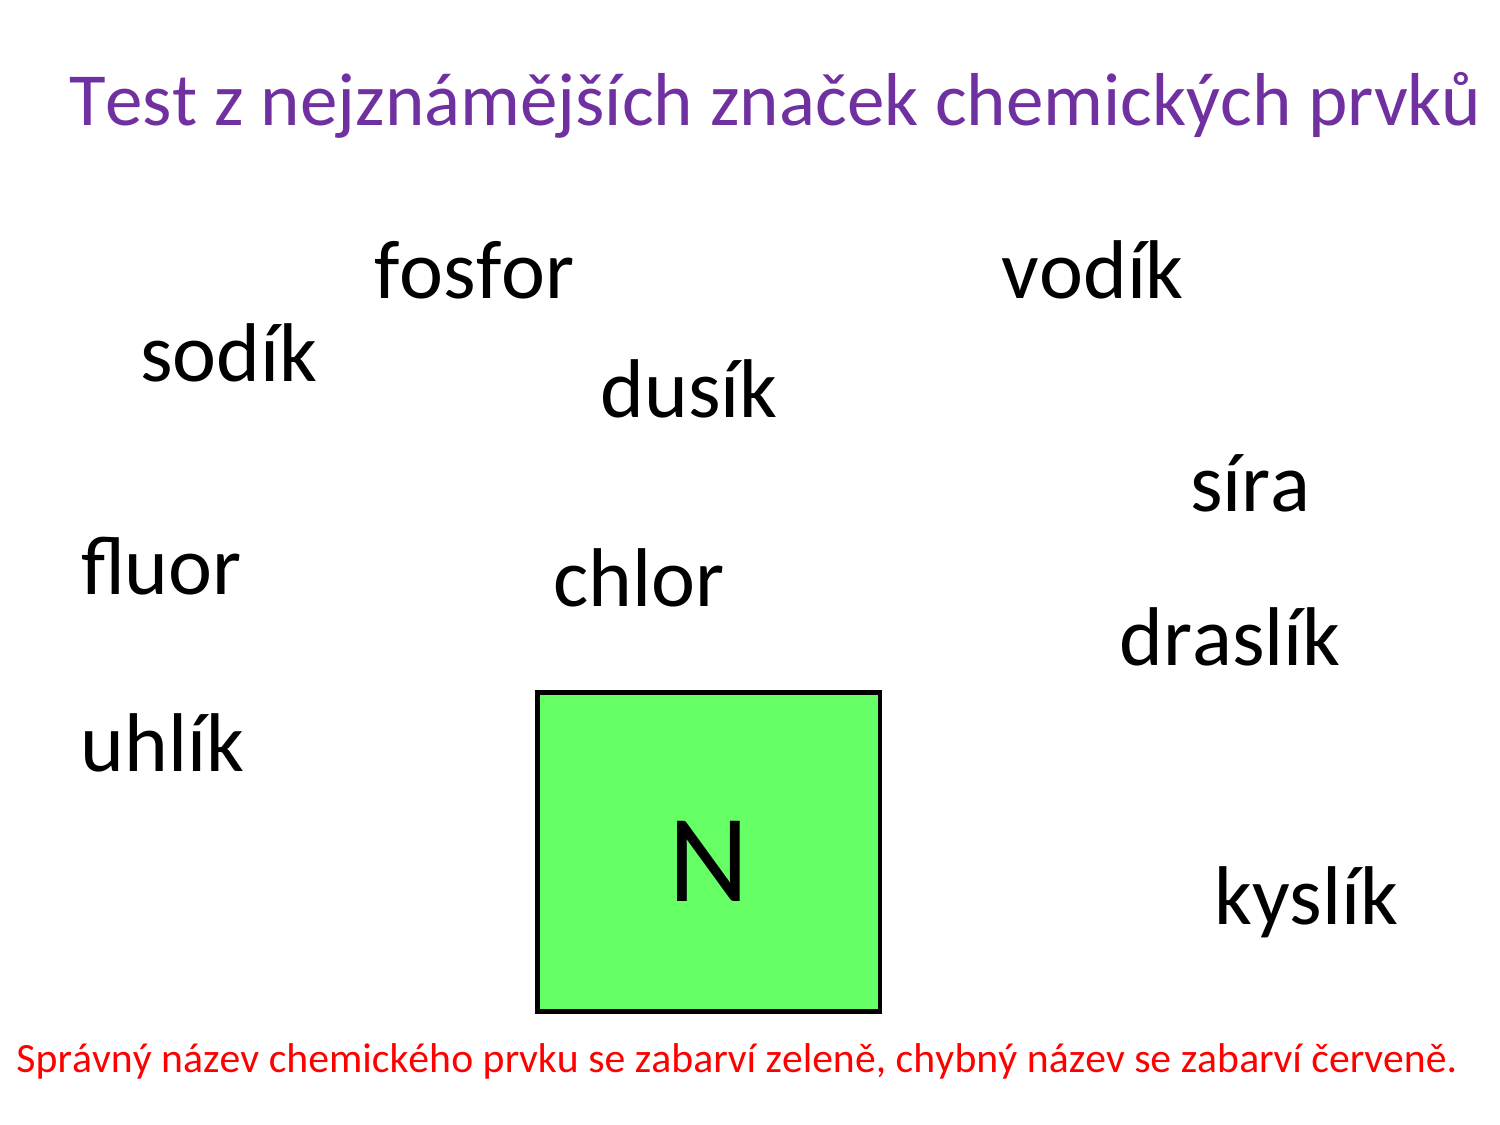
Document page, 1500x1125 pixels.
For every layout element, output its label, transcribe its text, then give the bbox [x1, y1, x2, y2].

text_box dusík [585, 326, 793, 442]
text_box vodík [987, 208, 1199, 324]
text_box fluor [66, 503, 257, 619]
text_box chlor [538, 515, 740, 631]
text_box Test z nejznámějších značek chemických prvků [54, 42, 1498, 239]
text_box draslík [1105, 574, 1356, 690]
text_box Správný název chemického prvku se zabarví zeleně, chybný název se zabarví červeně. [1, 1023, 1474, 1089]
text_box kyslík [1199, 834, 1414, 950]
text_box sodík [125, 290, 332, 407]
text_box síra [1175, 420, 1326, 537]
text_box N [537, 692, 880, 1012]
text_box fosfor [359, 208, 590, 324]
text_box uhlík [66, 680, 259, 797]
